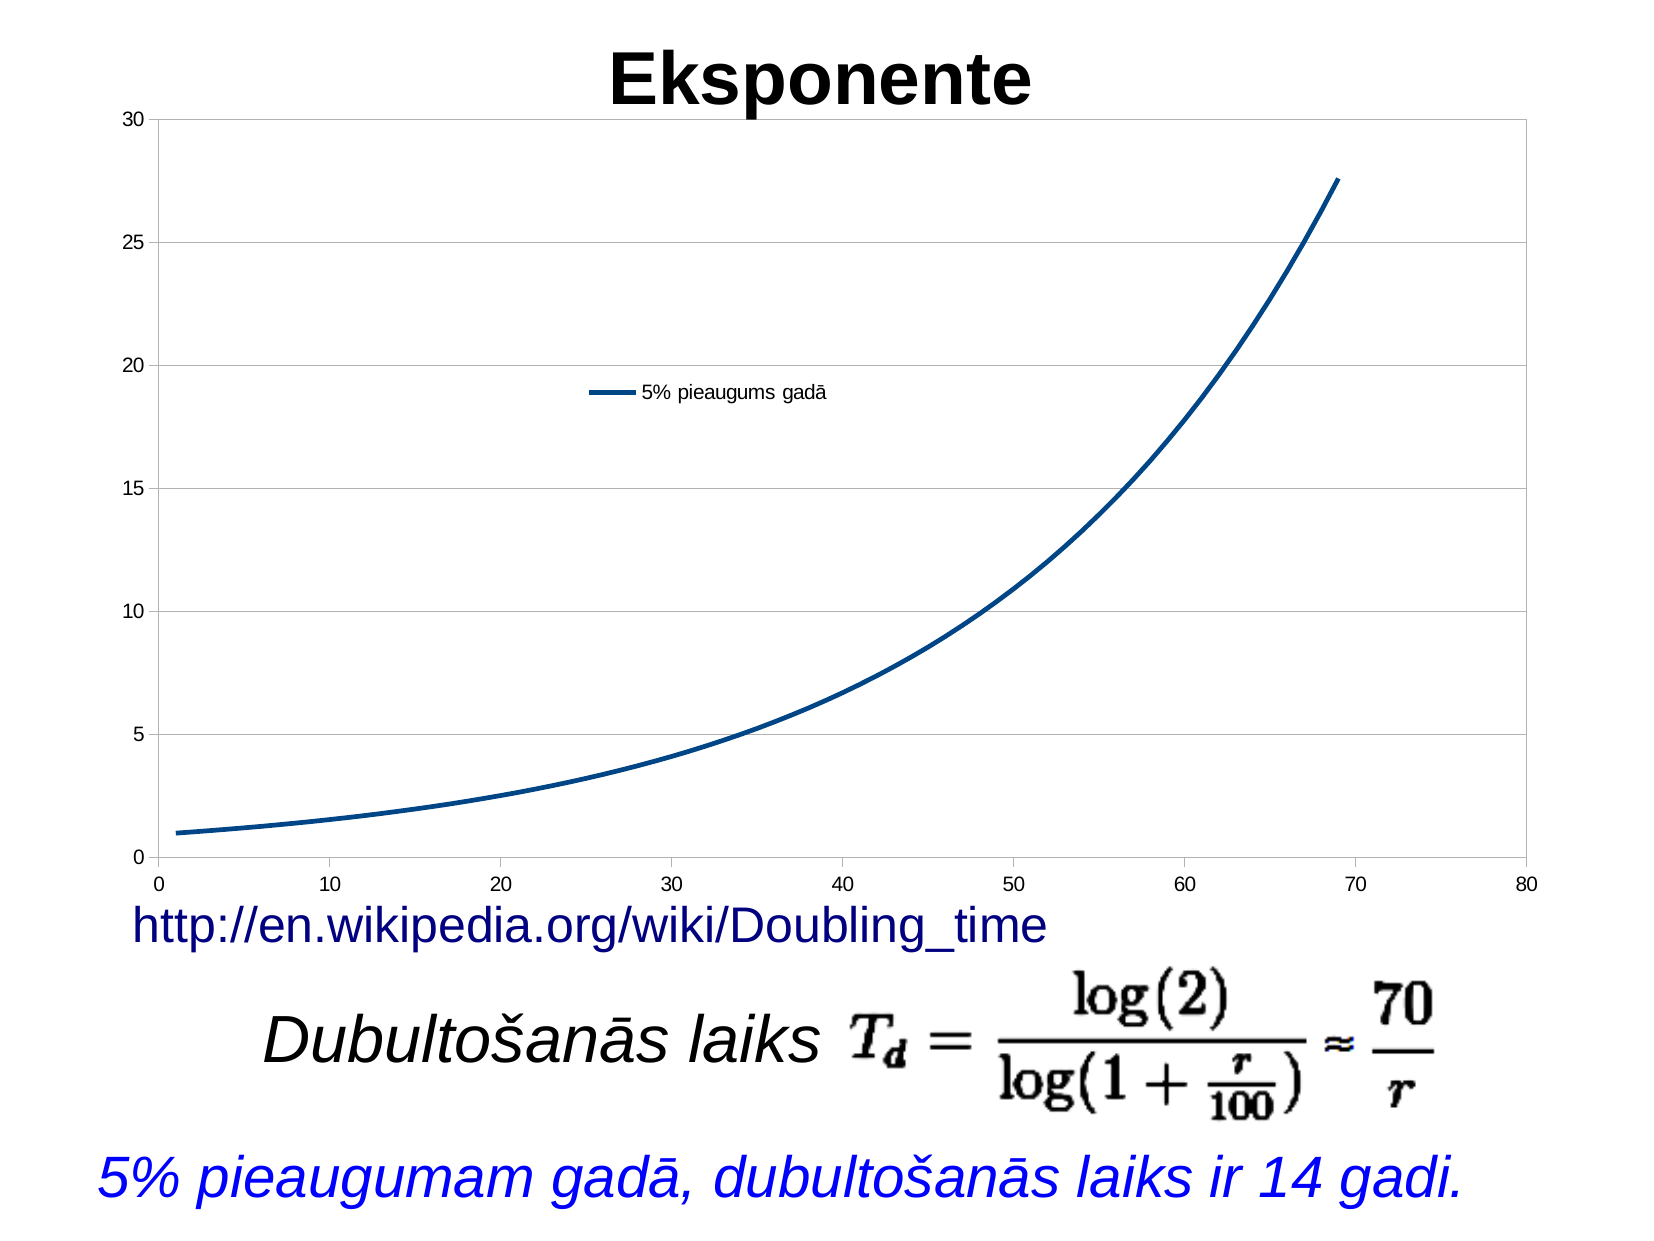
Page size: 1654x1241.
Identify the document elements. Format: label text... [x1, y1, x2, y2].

chart [29, 29, 1554, 934]
title Eksponente [112, 31, 1530, 130]
list http://en.wikipedia.org/wiki/Doubling_time Dubultošanās laiks [76, 897, 1563, 1145]
text_box 5% pieaugumam gadā, dubultošanās laiks ir 14 gadi. [41, 1145, 1654, 1233]
